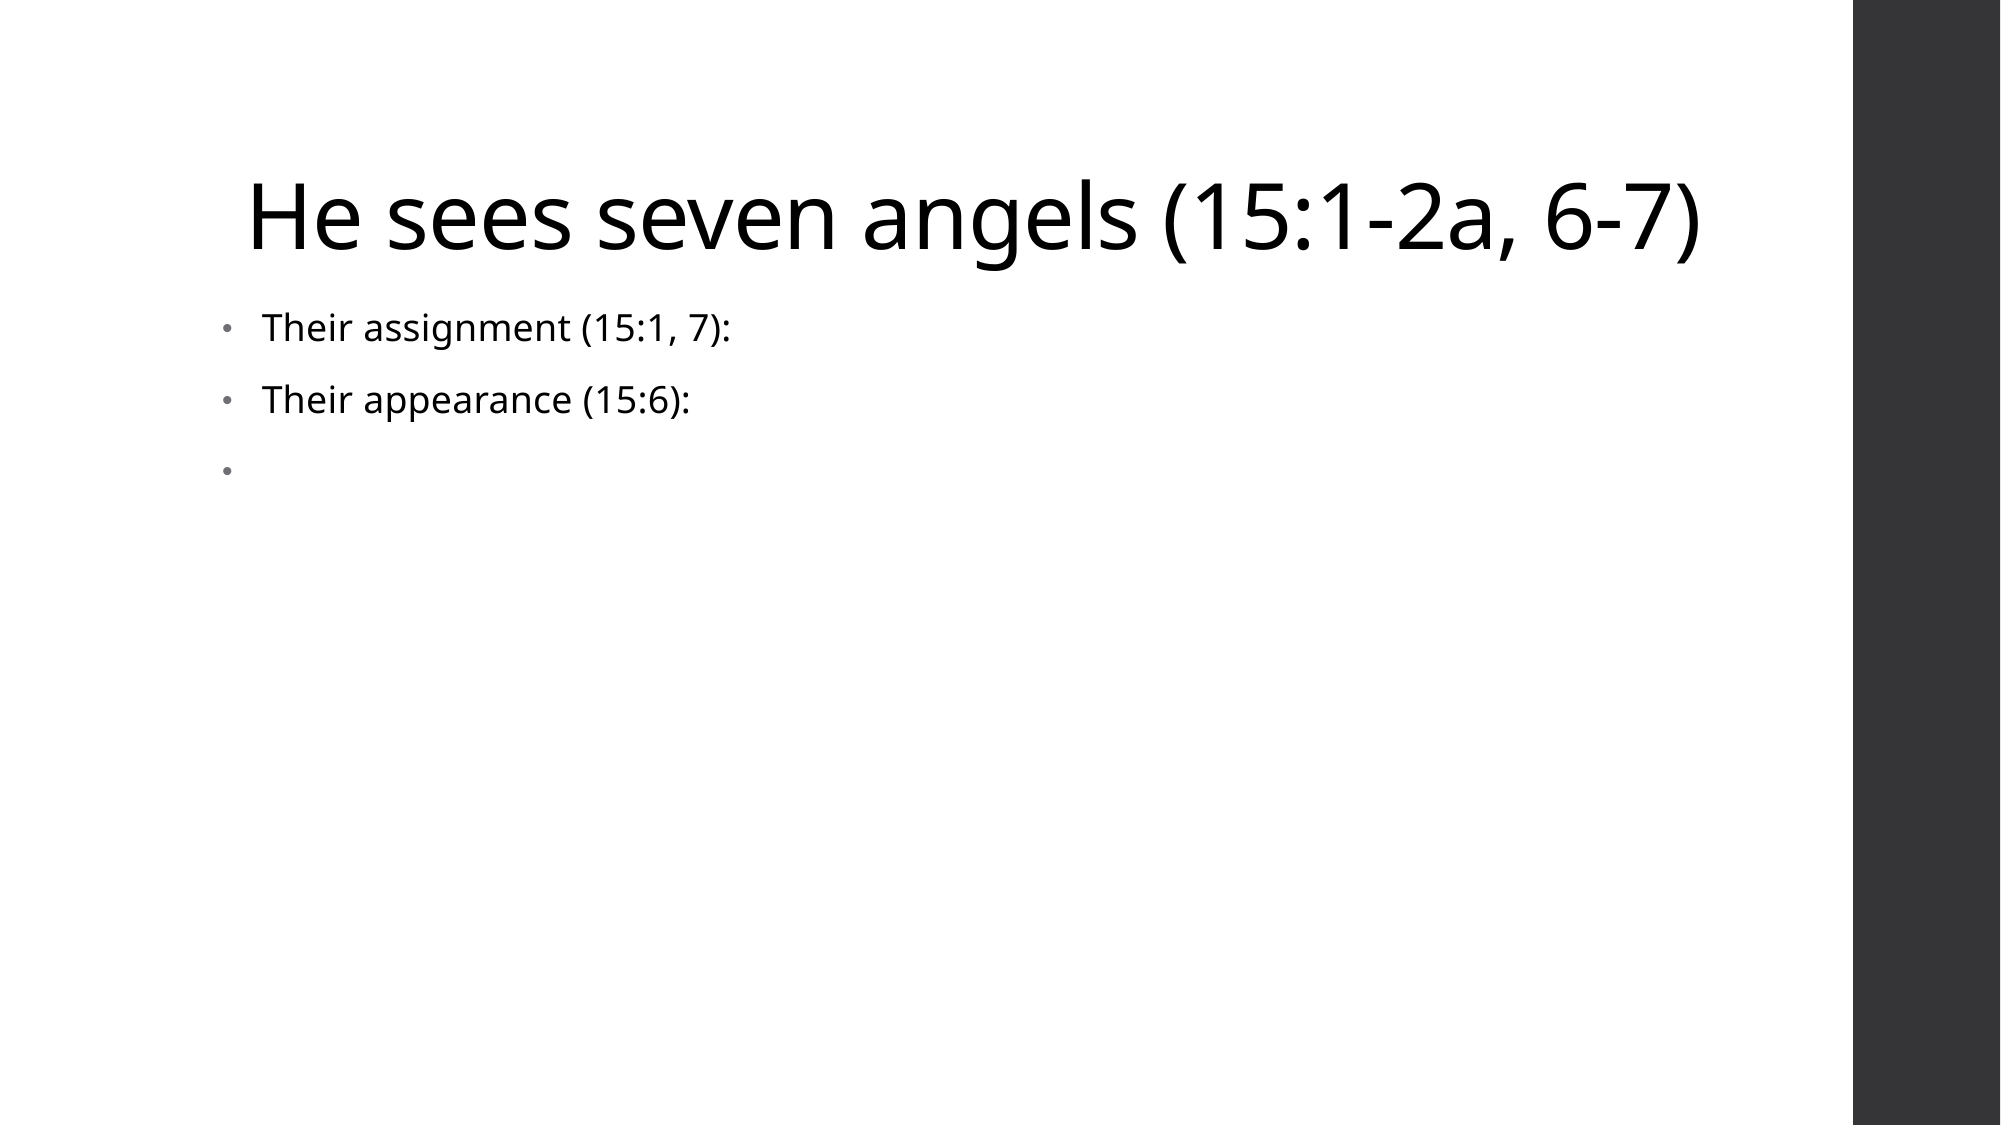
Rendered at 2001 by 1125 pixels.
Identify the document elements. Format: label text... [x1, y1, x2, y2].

title He sees seven angels (15:1-2a, 6-7) [206, 60, 1797, 278]
list Their assignment (15:1, 7): Their appearance (15:6): [206, 299, 1617, 1014]
